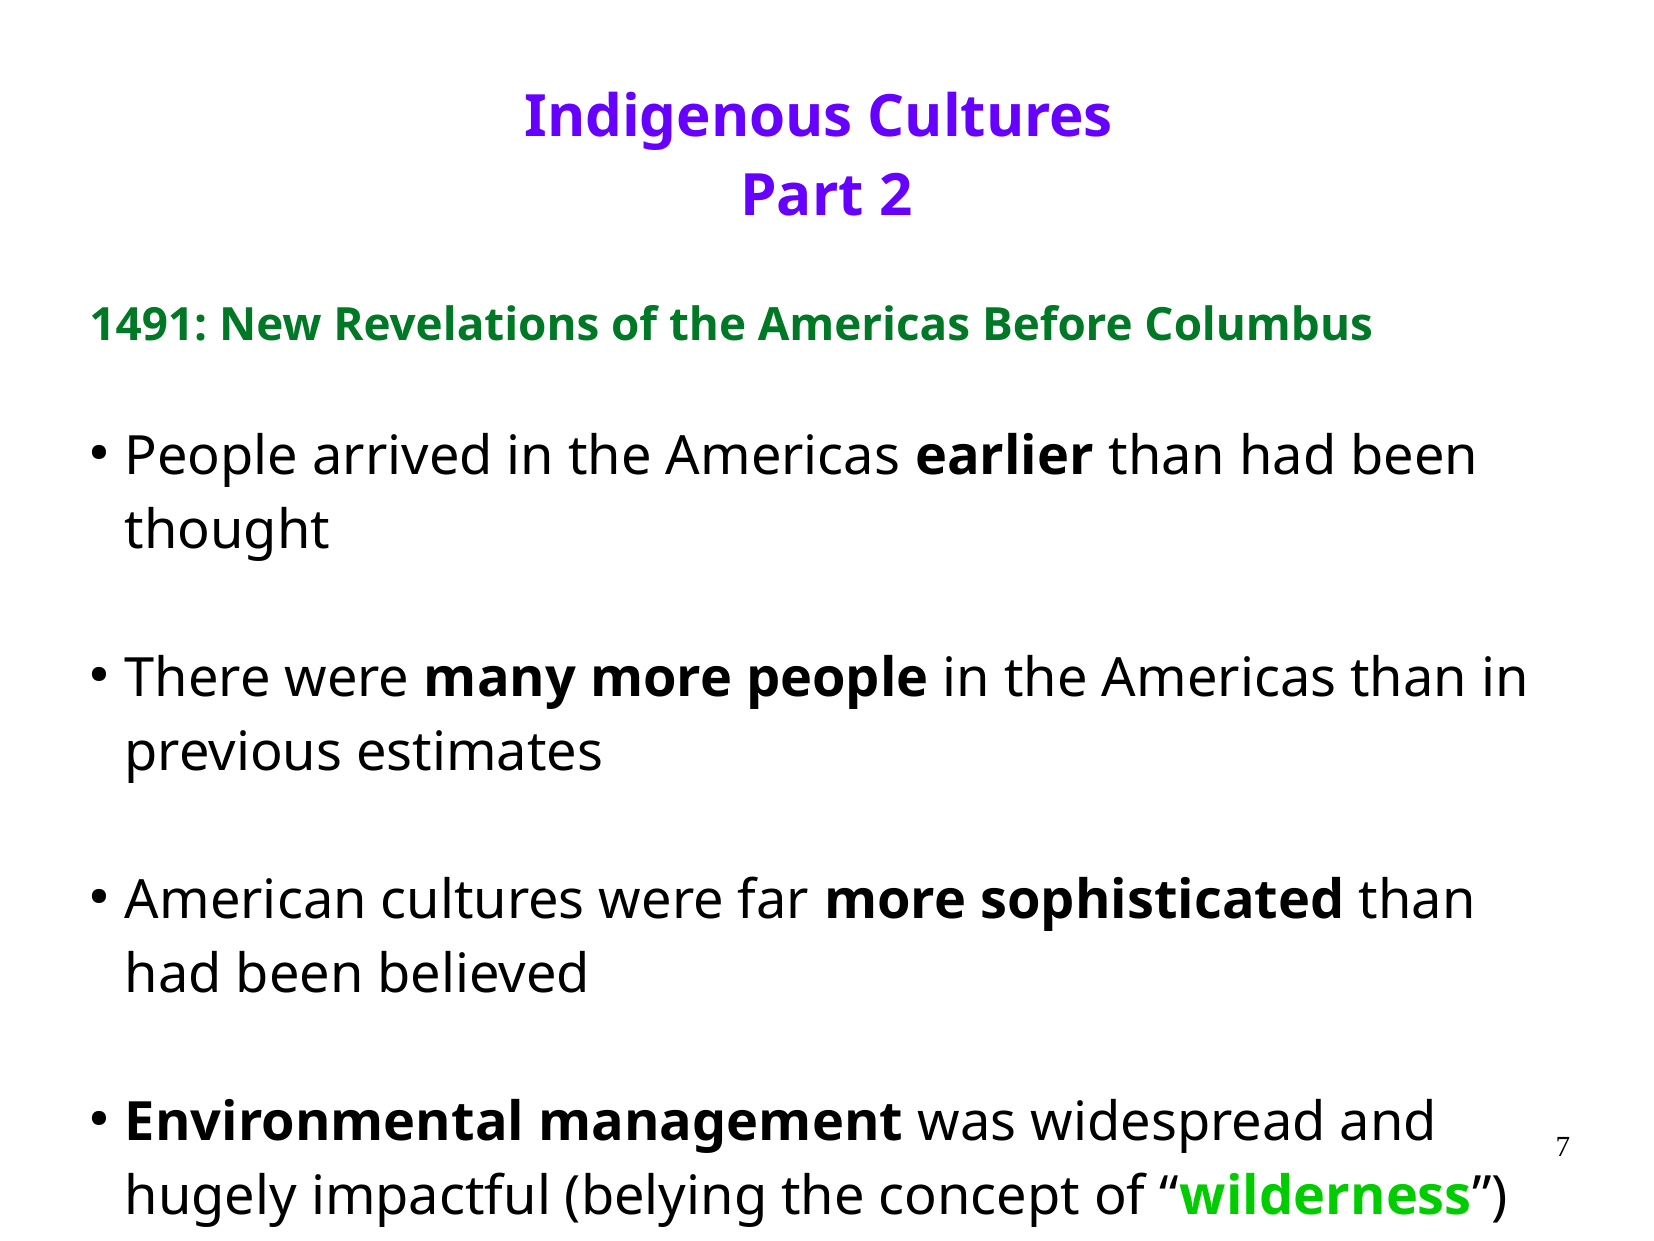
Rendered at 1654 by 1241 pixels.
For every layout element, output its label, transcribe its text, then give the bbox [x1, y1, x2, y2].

title Indigenous Cultures Part 2 [82, 49, 1571, 257]
text_box 1491: New Revelations of the Americas Before Columbus People arrived in the Americas earlier than had been thought There were many more people in the Americas than in previous estimates American cultures were far more sophisticated than had been believed Environmental management was widespread and hugely impactful (belying the concept of “wilderness”) [74, 284, 1575, 1200]
